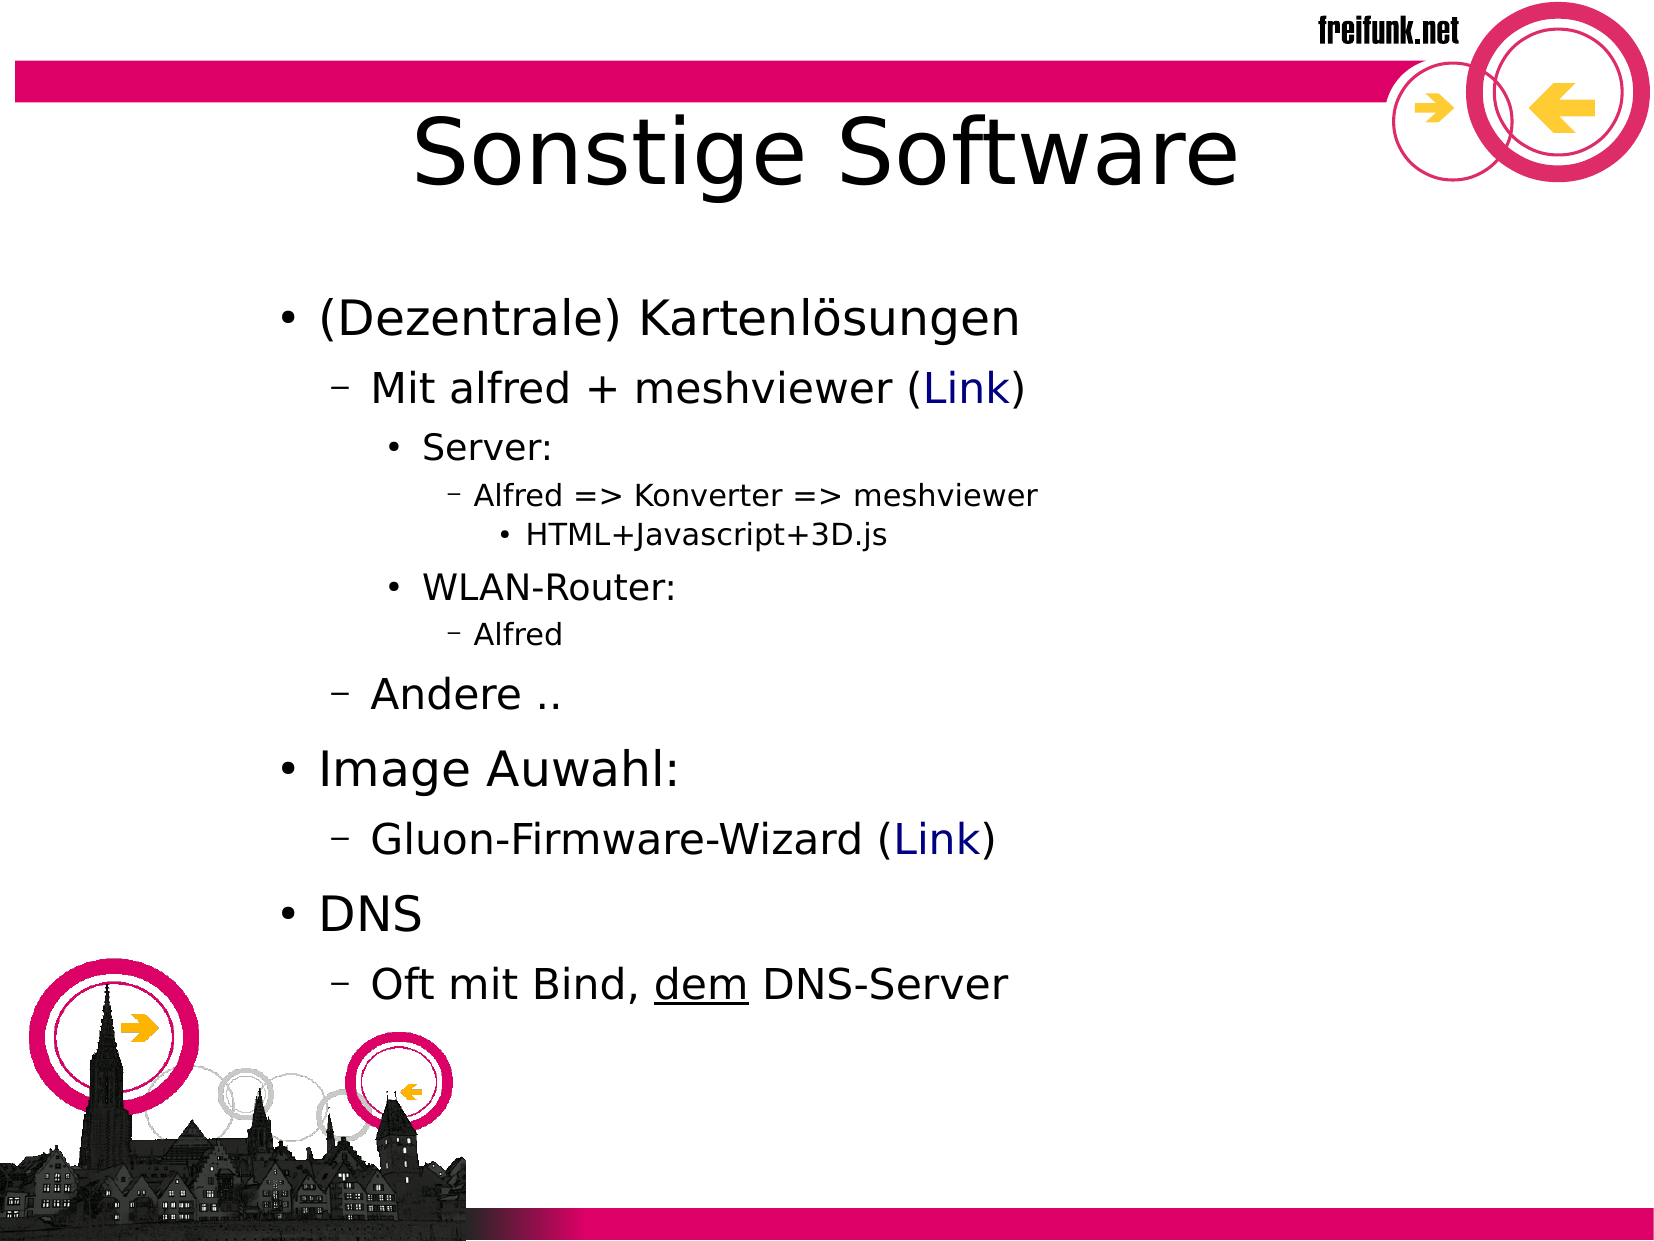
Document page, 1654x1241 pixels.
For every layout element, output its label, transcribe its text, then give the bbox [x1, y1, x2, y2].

list (Dezentrale) Kartenlösungen Mit alfred + meshviewer (Link) Server: Alfred => Konverter => meshviewer HTML+Javascript+3D.js WLAN-Router: Alfred Andere .. Image Auwahl: Gluon-Firmware-Wizard (Link) DNS Oft mit Bind, dem DNS-Server [266, 290, 1654, 1010]
title Sonstige Software [82, 49, 1571, 257]
